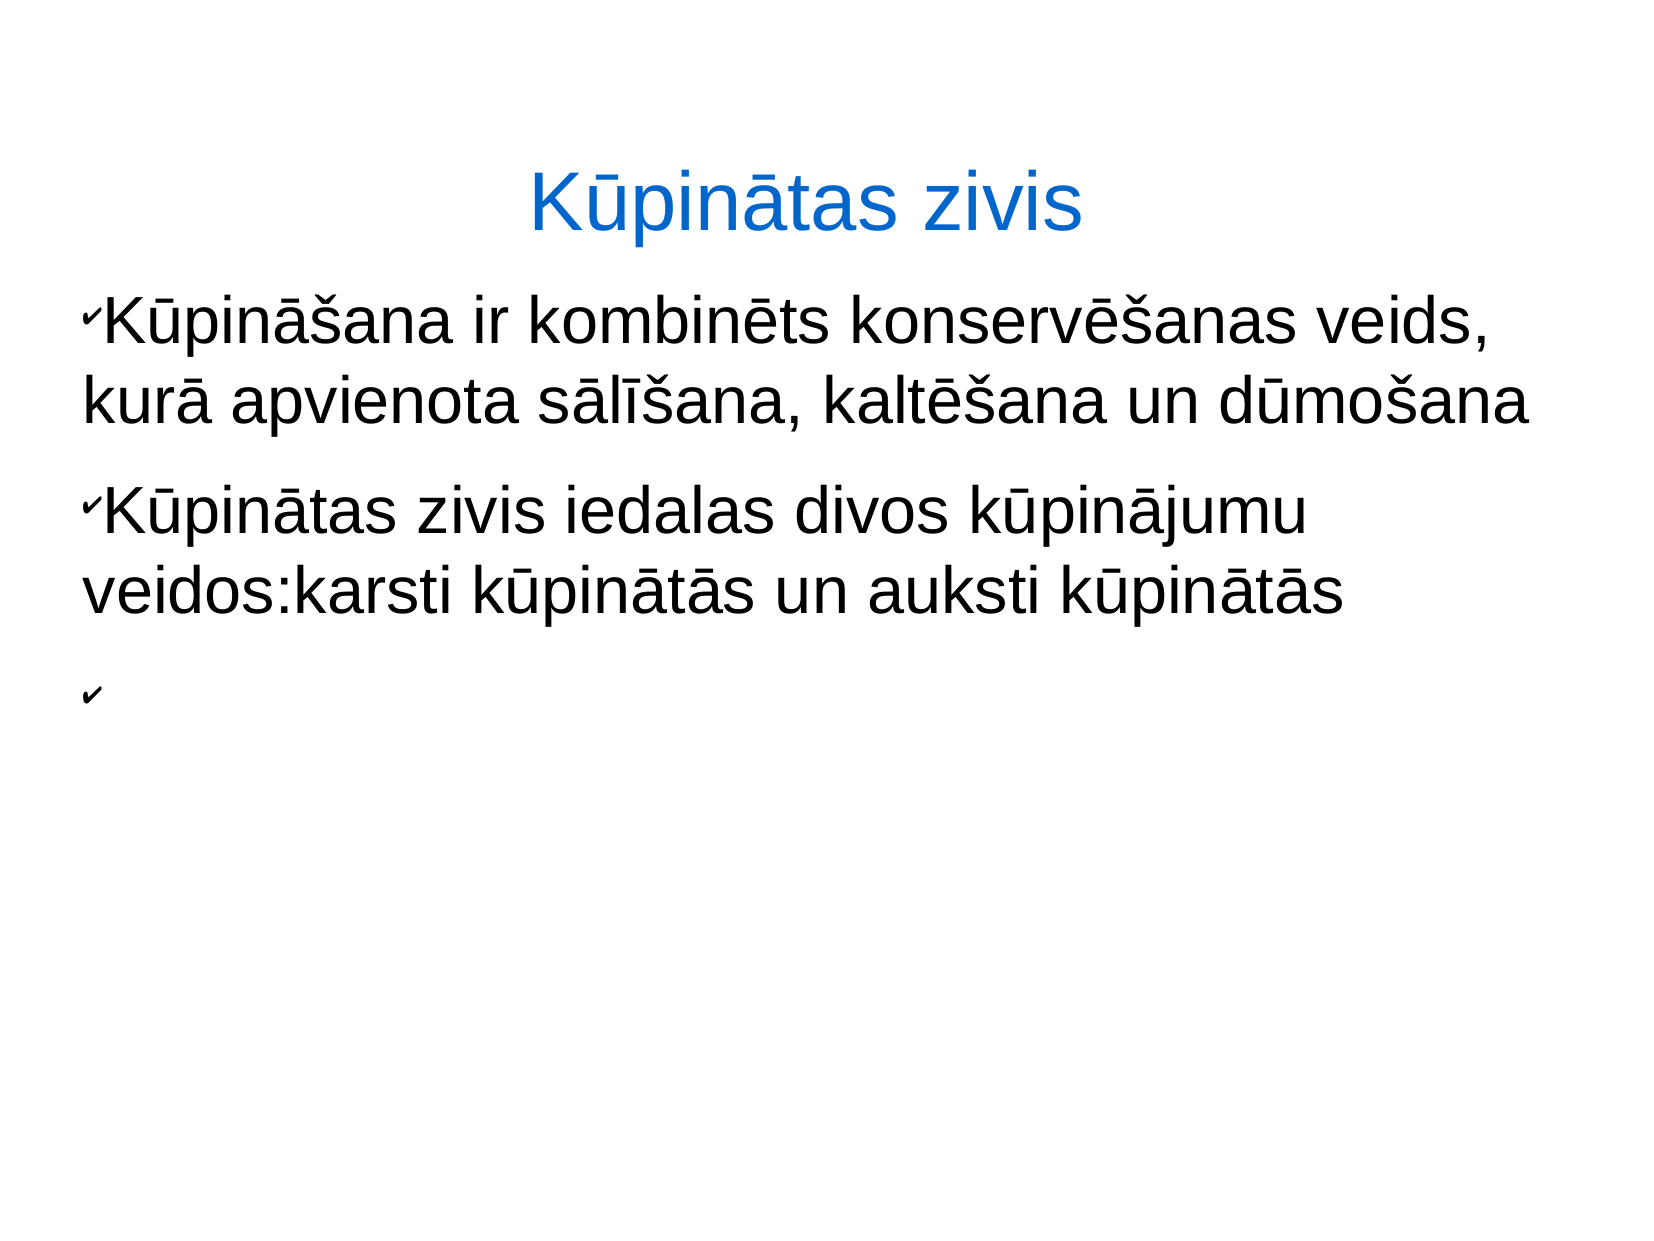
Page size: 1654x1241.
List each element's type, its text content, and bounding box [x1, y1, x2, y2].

list Kūpinātas zivis Kūpināšana ir kombinēts konservēšanas veids, kurā apvienota sālīšana, kaltēšana un dūmošana Kūpinātas zivis iedalas divos kūpinājumu veidos:karsti kūpinātās un auksti kūpinātās [82, 147, 1571, 1109]
